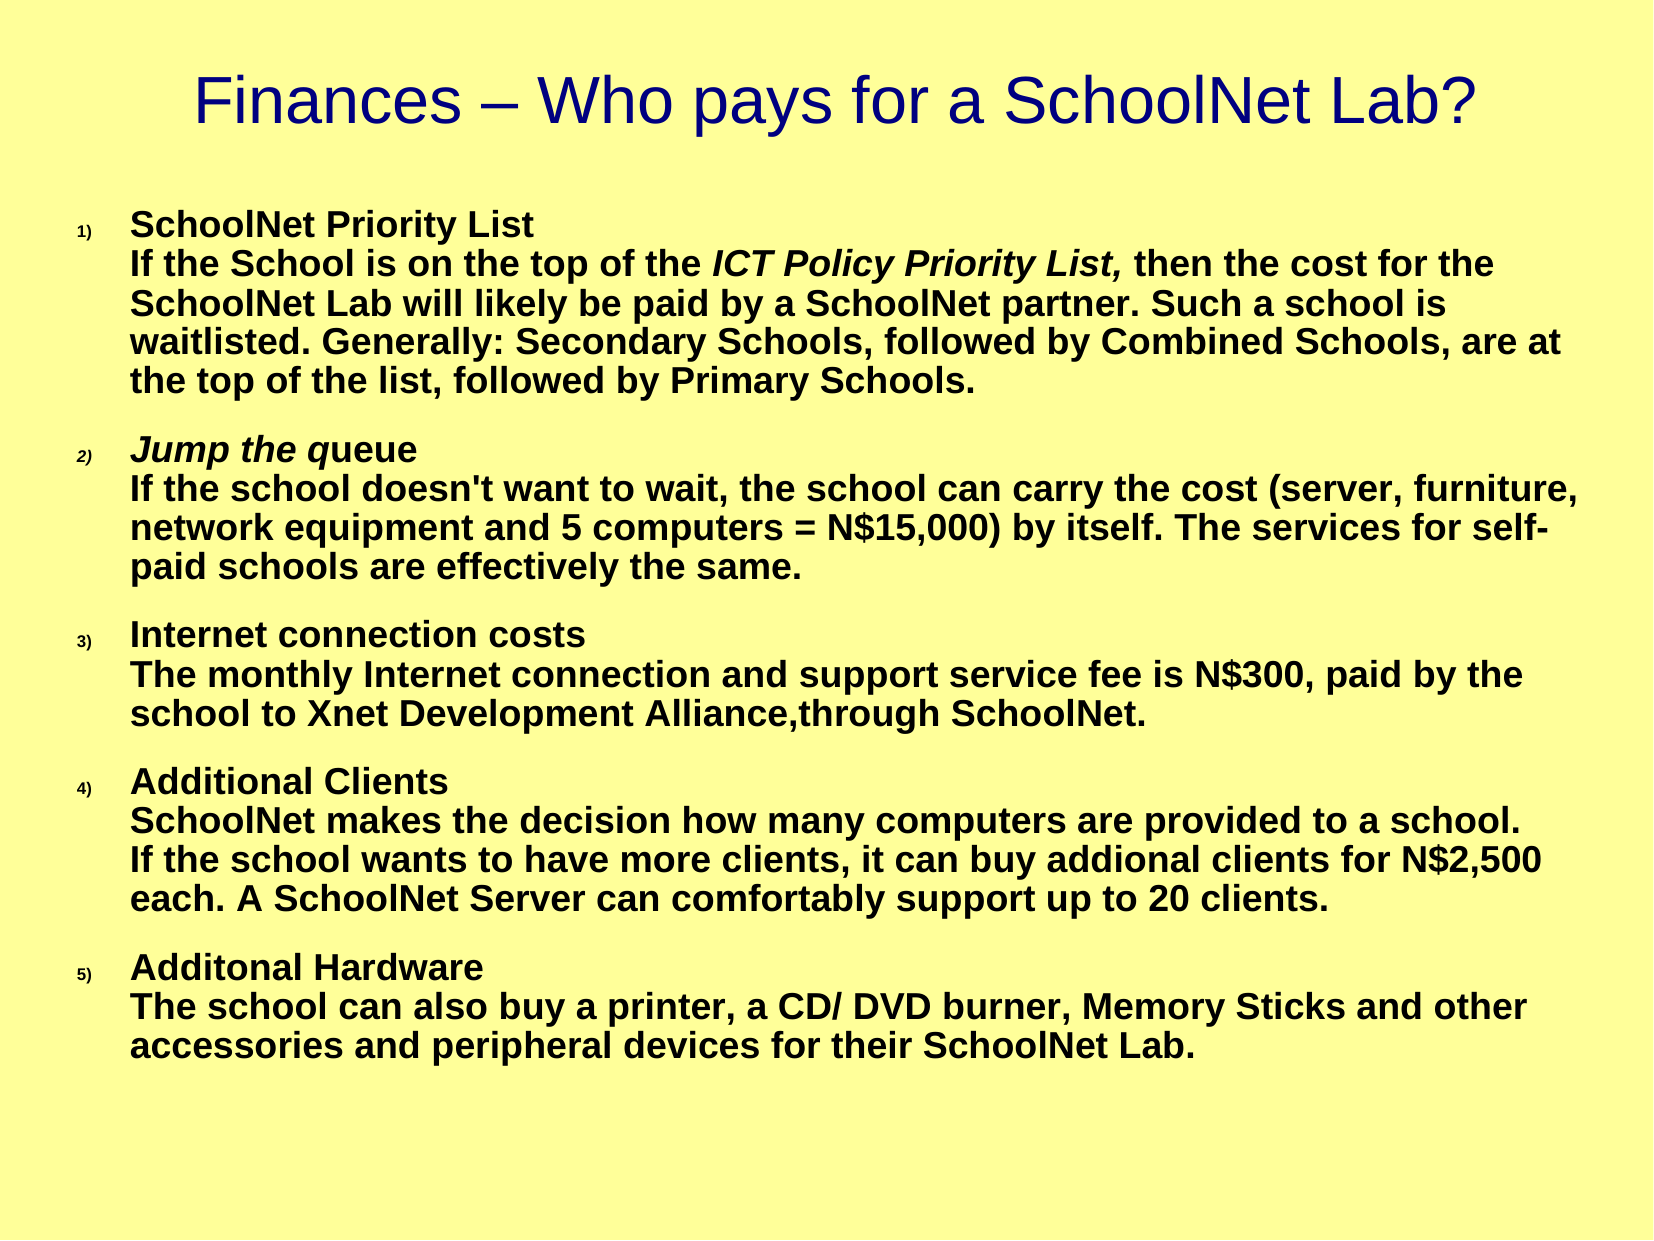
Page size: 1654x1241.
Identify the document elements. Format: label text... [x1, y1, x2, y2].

list SchoolNet Priority List If the School is on the top of the ICT Policy Priority List, then the cost for the SchoolNet Lab will likely be paid by a SchoolNet partner. Such a school is waitlisted. Generally: Secondary Schools, followed by Combined Schools, are at the top of the list, followed by Primary Schools. Jump the queue If the school doesn't want to wait, the school can carry the cost (server, furniture, network equipment and 5 computers = N$15,000) by itself. The services for self-paid schools are effectively the same. Internet connection costs The monthly Internet connection and support service fee is N$300, paid by the school to Xnet Development Alliance,through SchoolNet. Additional Clients SchoolNet makes the decision how many computers are provided to a school. If the school wants to have more clients, it can buy addional clients for N$2,500 each. A SchoolNet Server can comfortably support up to 20 clients. Additonal Hardware The school can also buy a printer, a CD/ DVD burner, Memory Sticks and other accessories and peripheral devices for their SchoolNet Lab. [59, 206, 1595, 1235]
title Finances – Who pays for a SchoolNet Lab? [59, 65, 1595, 141]
